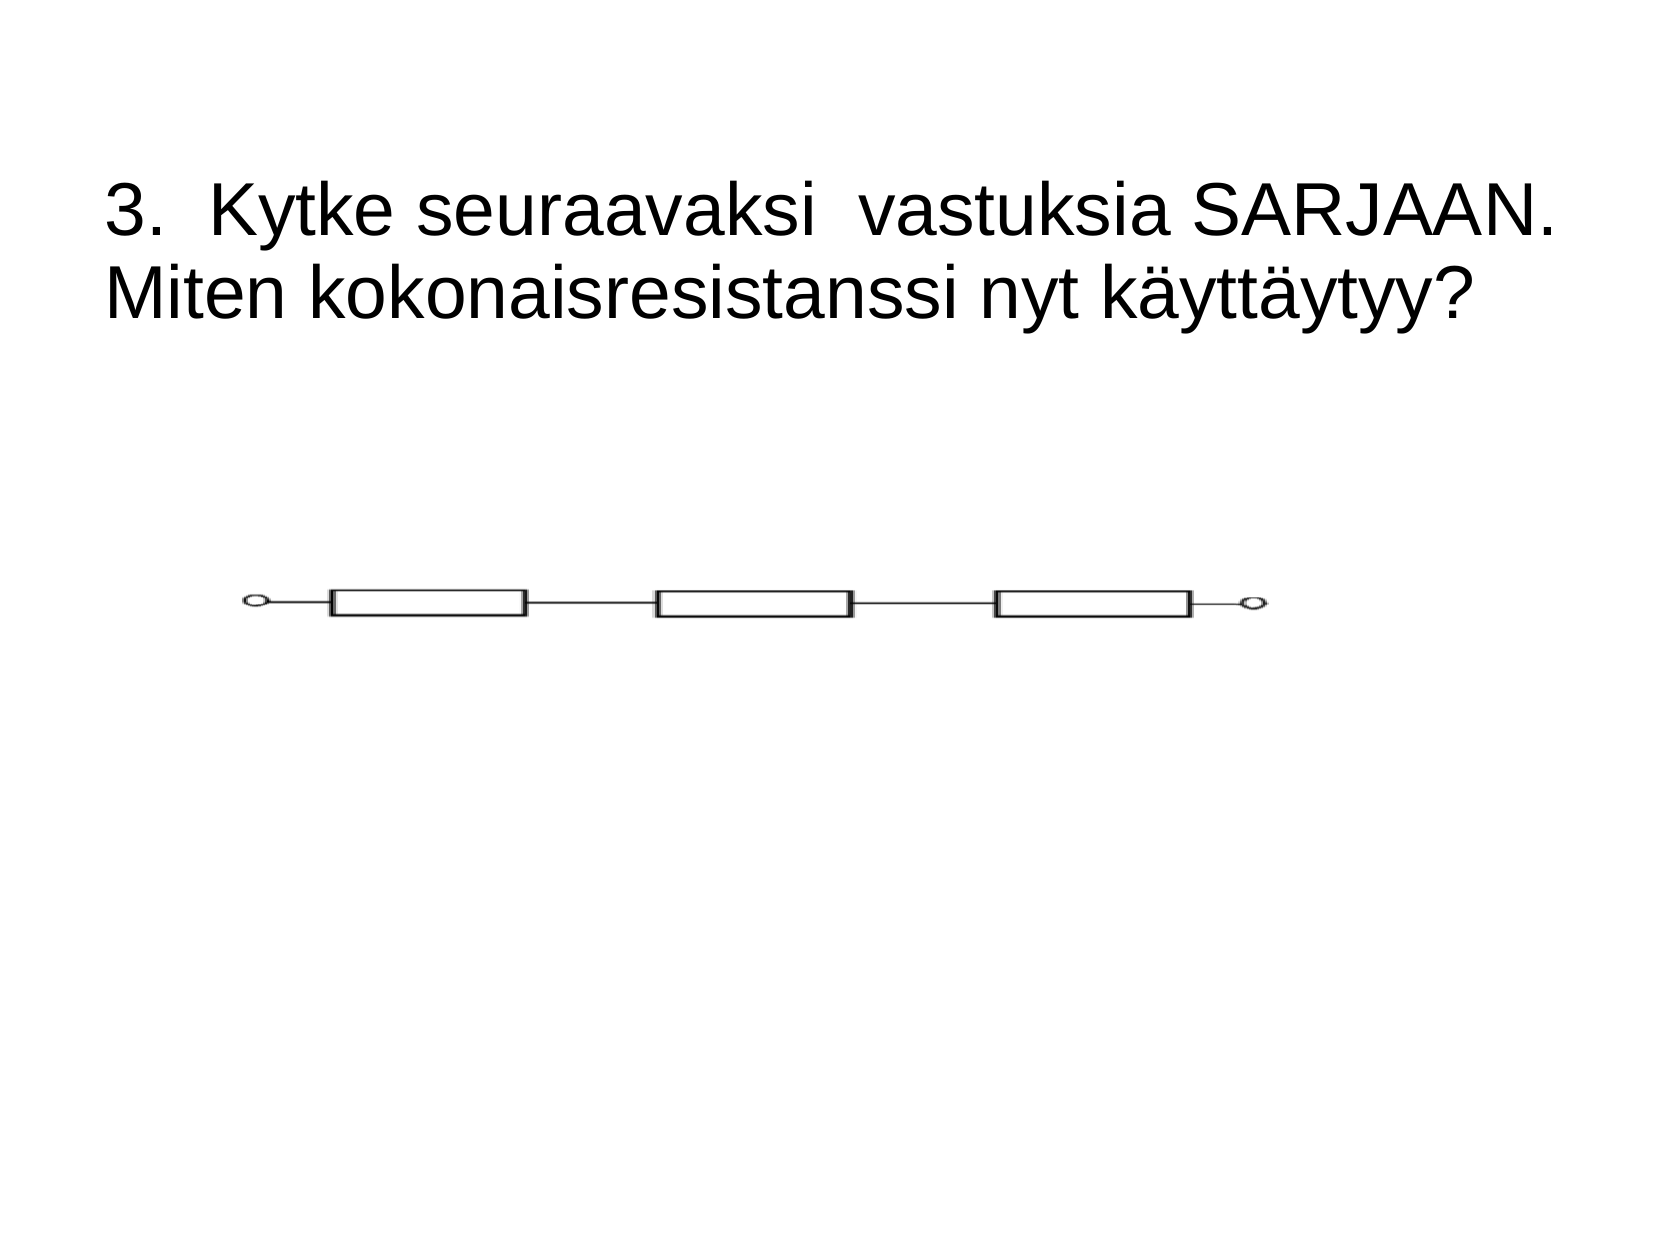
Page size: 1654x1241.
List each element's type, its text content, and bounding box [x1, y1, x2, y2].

text_box 3. Kytke seuraavaksi vastuksia SARJAAN. Miten kokonaisresistanssi nyt käyttäytyy? [89, 155, 1583, 339]
picture [113, 507, 1418, 702]
